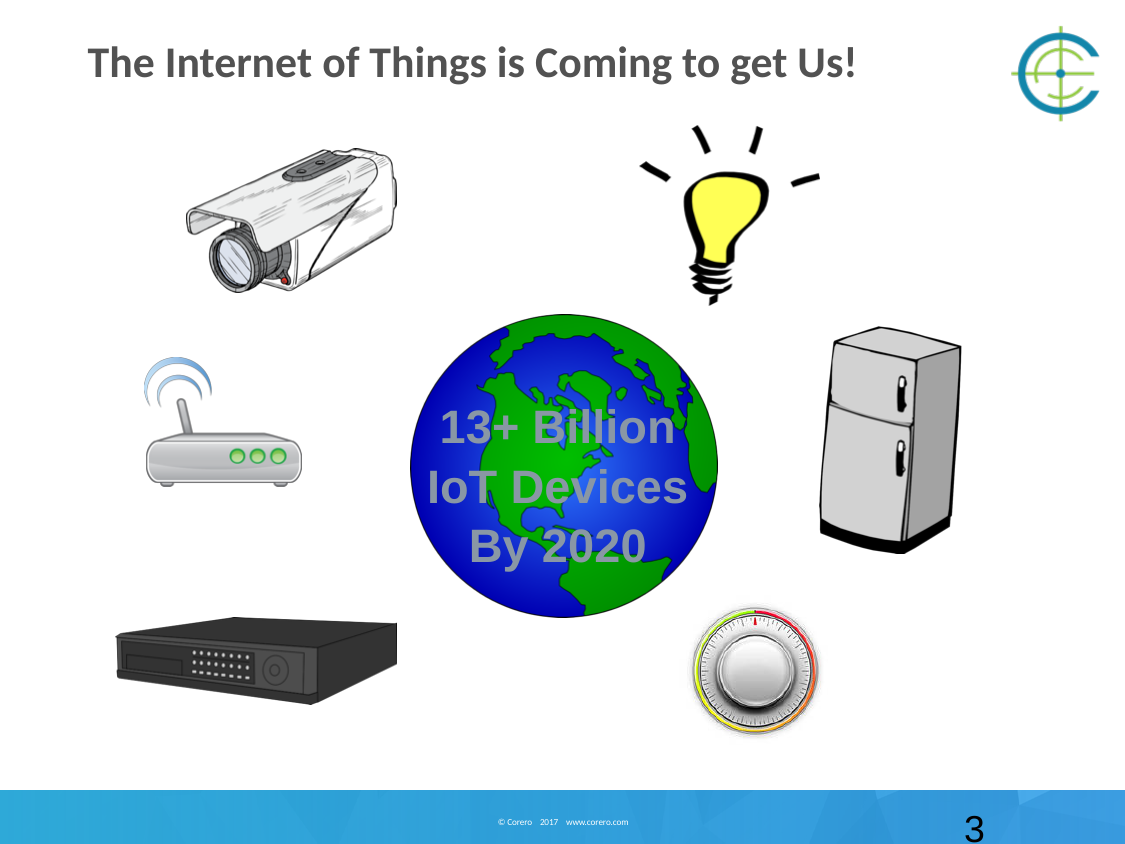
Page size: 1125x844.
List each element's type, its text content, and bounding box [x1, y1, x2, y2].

picture [115, 617, 397, 705]
text_box By 2020 [461, 517, 655, 576]
title The Internet of Things is Coming to get Us! [72, 32, 968, 154]
picture [186, 148, 397, 293]
picture [819, 326, 963, 554]
picture [410, 314, 829, 746]
picture [982, 6, 1108, 141]
picture [0, 790, 1125, 844]
text_box IoT Devices [419, 453, 696, 517]
text_box 13+ Billion [432, 392, 684, 453]
picture [639, 125, 820, 306]
picture [144, 357, 302, 487]
